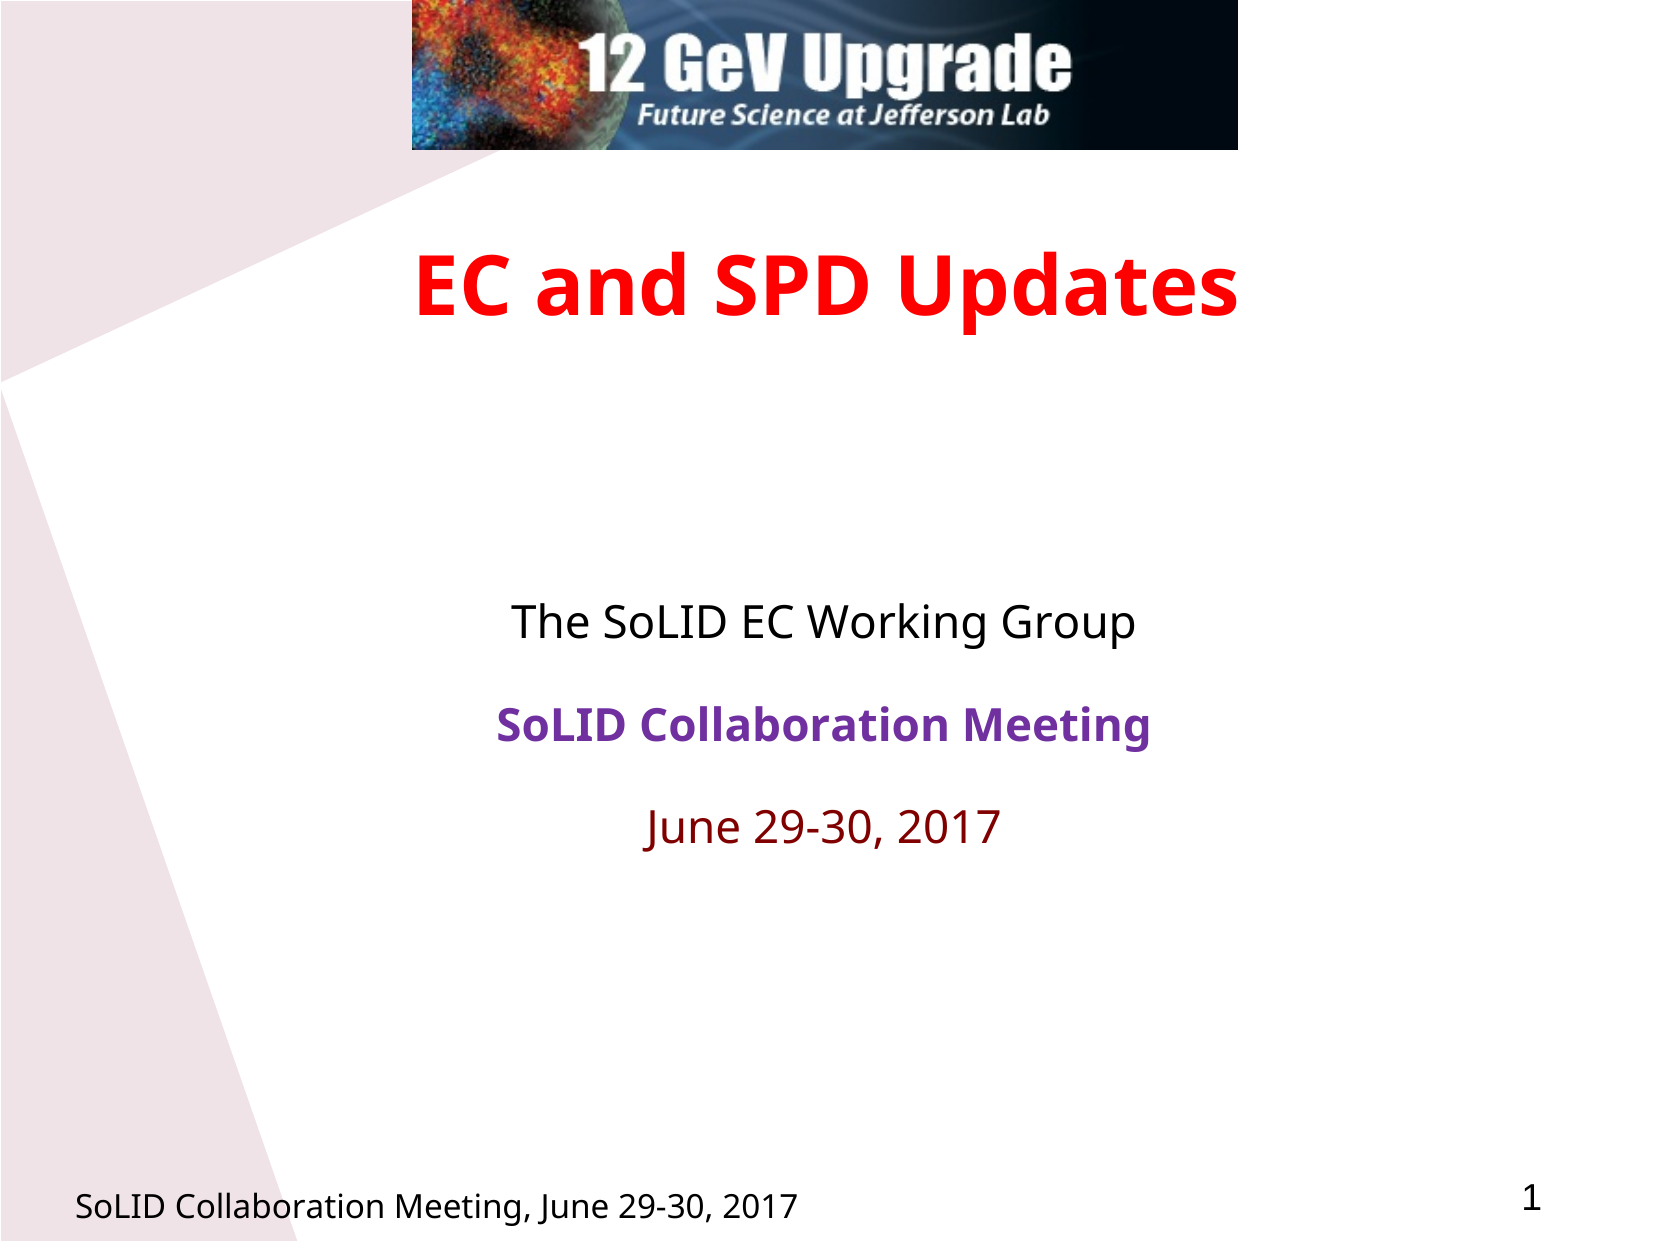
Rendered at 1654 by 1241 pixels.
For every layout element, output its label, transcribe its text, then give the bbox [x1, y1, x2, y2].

picture [412, 0, 1238, 151]
title EC and SPD Updates [55, 234, 1599, 597]
subtitle The SoLID EC Working Group SoLID Collaboration Meeting June 29-30, 2017 [82, 375, 1567, 1128]
